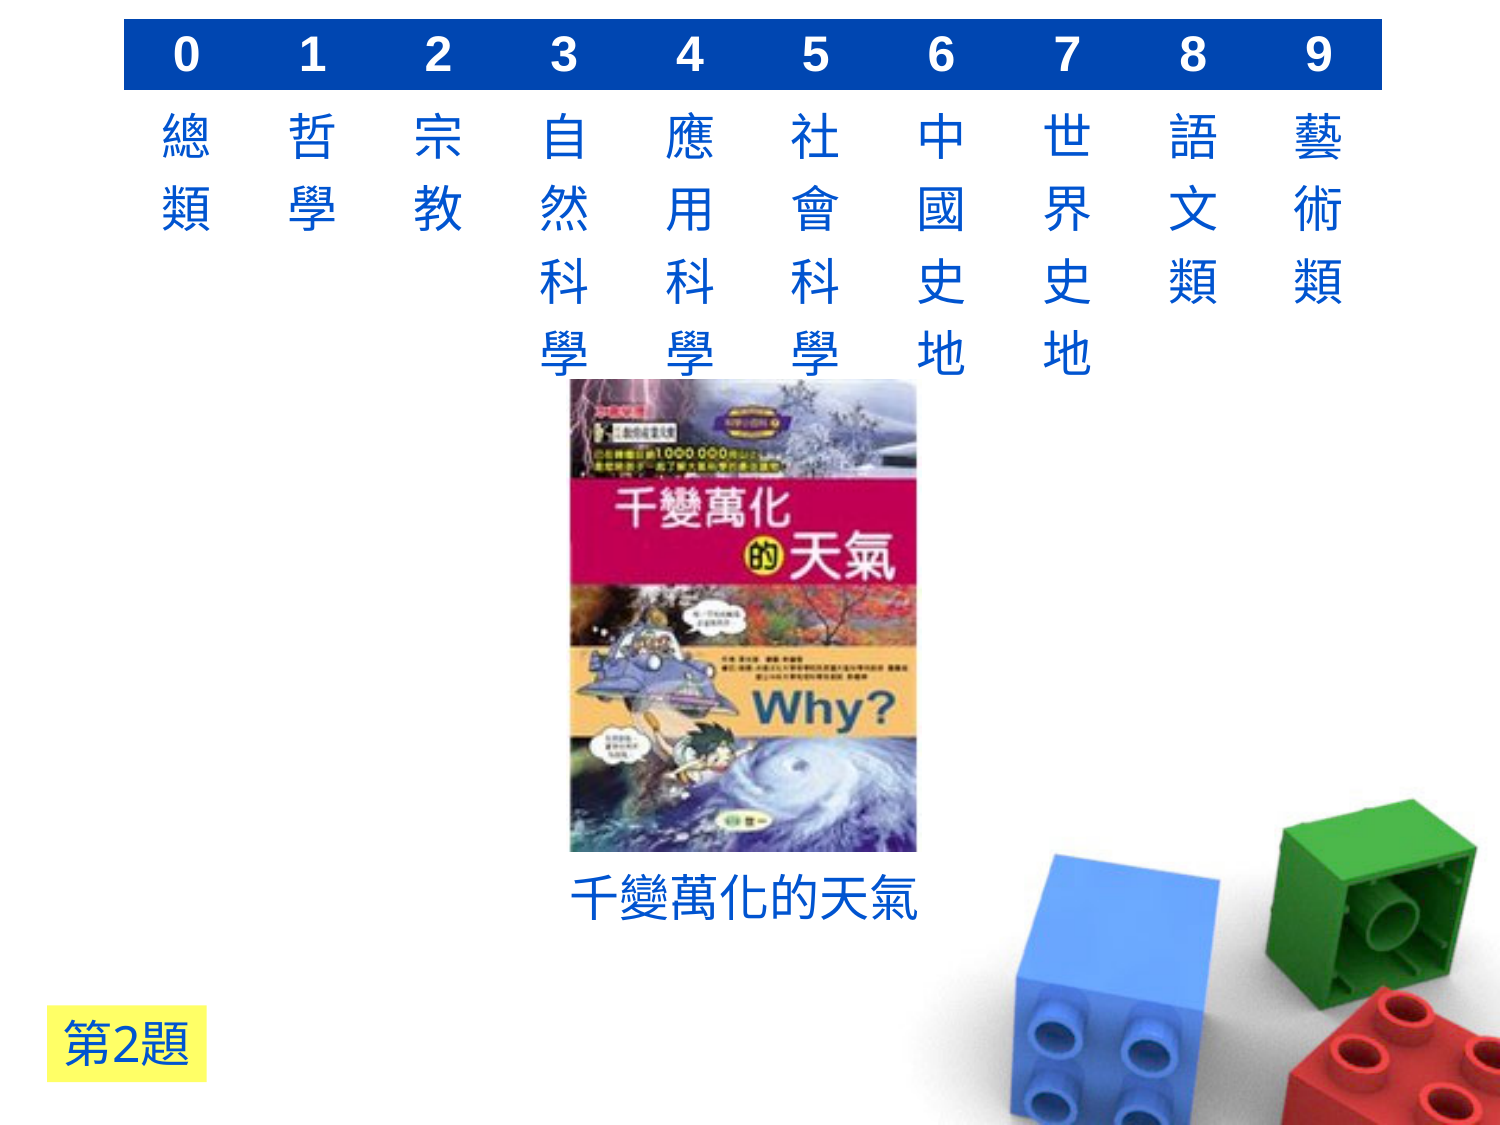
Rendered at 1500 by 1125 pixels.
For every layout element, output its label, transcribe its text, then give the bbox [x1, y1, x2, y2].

table_header 1 [250, 19, 376, 90]
table_cell 總類 [124, 90, 250, 395]
picture [249, 187, 1500, 1125]
table_header 5 [753, 19, 879, 90]
table_cell 哲學 [250, 90, 376, 395]
table_cell 世界史地 [1004, 90, 1130, 395]
table_cell 中國史地 [879, 90, 1004, 395]
table_cell 自然科學 [501, 90, 627, 395]
text_box 千變萬化的天氣 [555, 858, 939, 934]
table_header 6 [879, 19, 1004, 90]
table_header 0 [124, 19, 250, 90]
table_header 7 [1004, 19, 1130, 90]
table_cell 藝術類 [1256, 90, 1382, 395]
text_box 第2題 [47, 1005, 207, 1083]
table_header 2 [376, 19, 501, 90]
table_cell 應用科學 [627, 90, 753, 379]
table_header 4 [627, 19, 753, 90]
table_header 9 [1256, 19, 1382, 90]
table_cell 宗教 [376, 90, 501, 395]
table_cell 社會科學 [753, 90, 879, 379]
table_cell 語文類 [1130, 90, 1256, 395]
table_header 8 [1130, 19, 1256, 90]
table_header 3 [501, 19, 627, 90]
